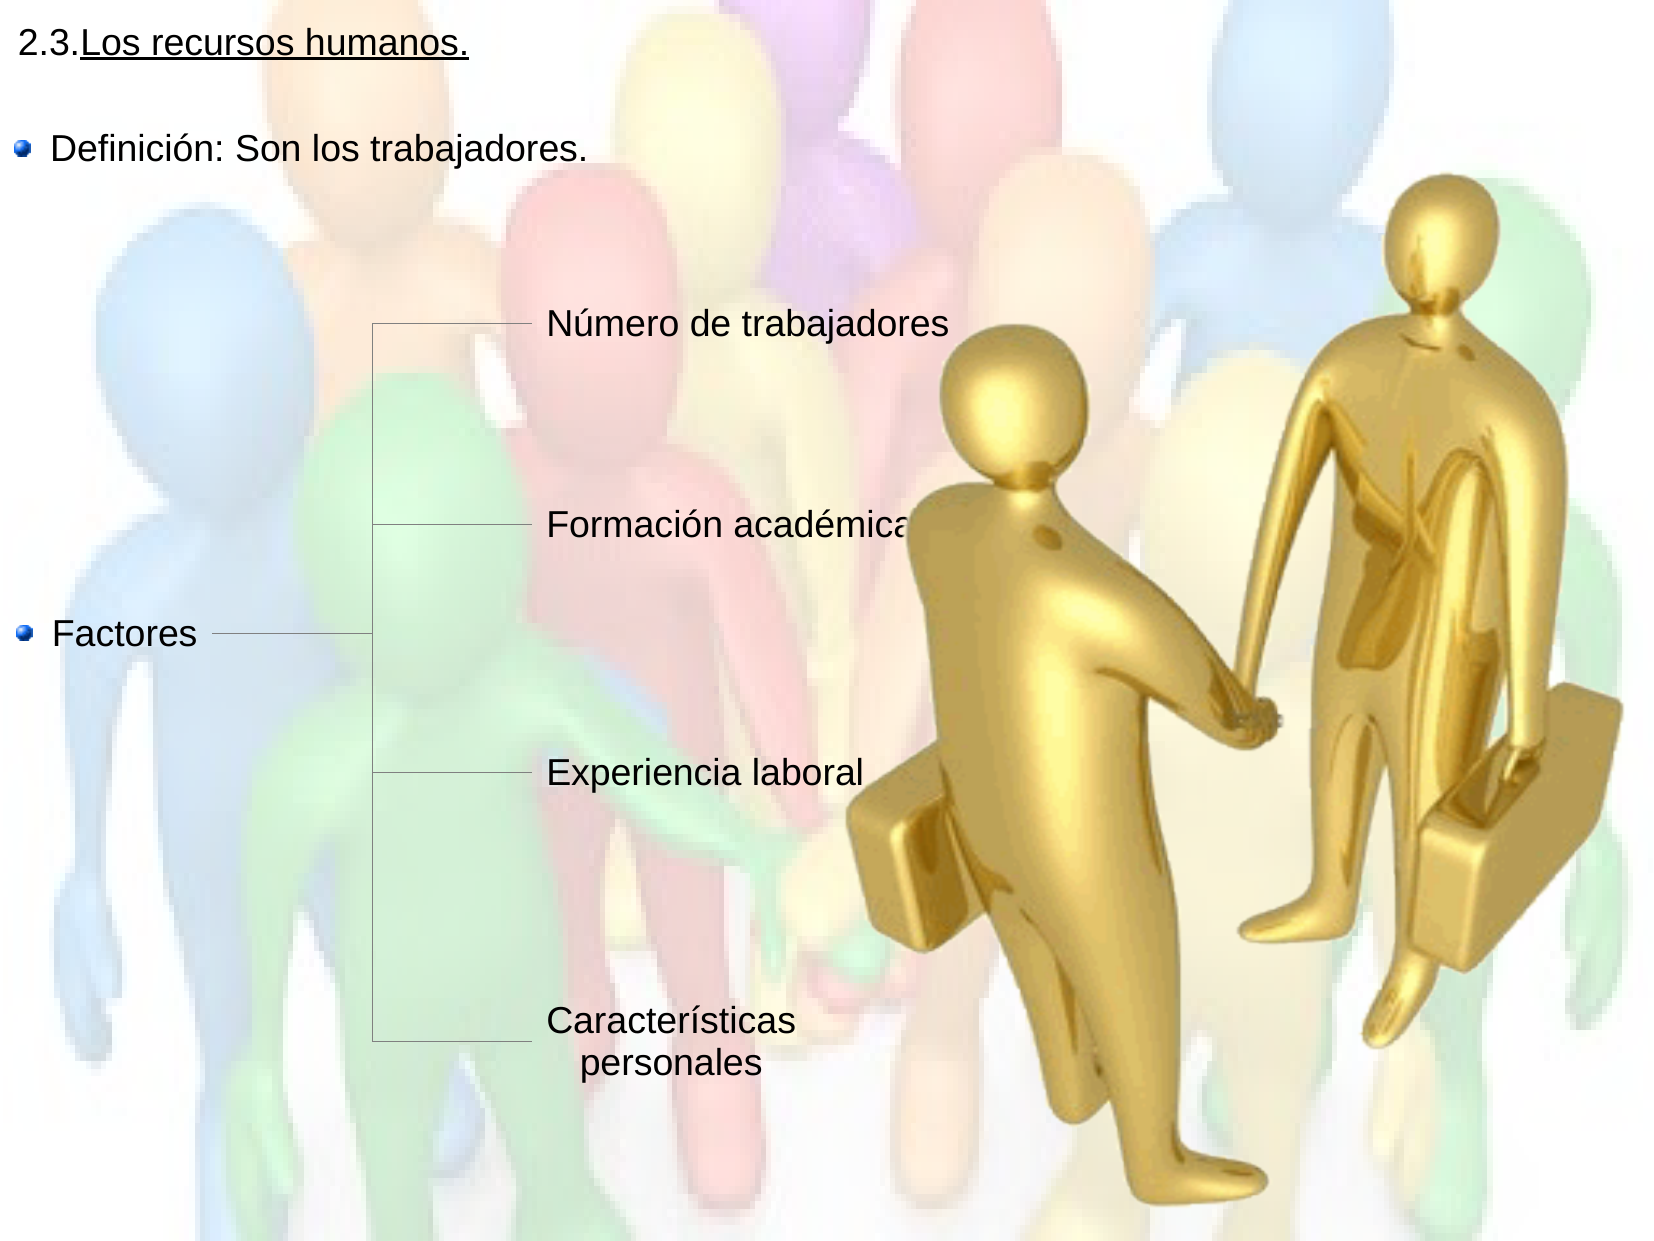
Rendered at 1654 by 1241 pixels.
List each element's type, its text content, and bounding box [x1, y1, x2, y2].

text_box Experiencia laboral [531, 744, 814, 801]
text_box Formación académica [531, 496, 814, 553]
picture [3, 0, 1654, 1241]
text_box 2.3.Los recursos humanos. [3, 14, 485, 71]
text_box Características personales [531, 992, 811, 1091]
text_box Factores [1, 604, 213, 662]
text_box Definición: Son los trabajadores. [0, 120, 604, 178]
text_box Número de trabajadores [531, 295, 814, 353]
